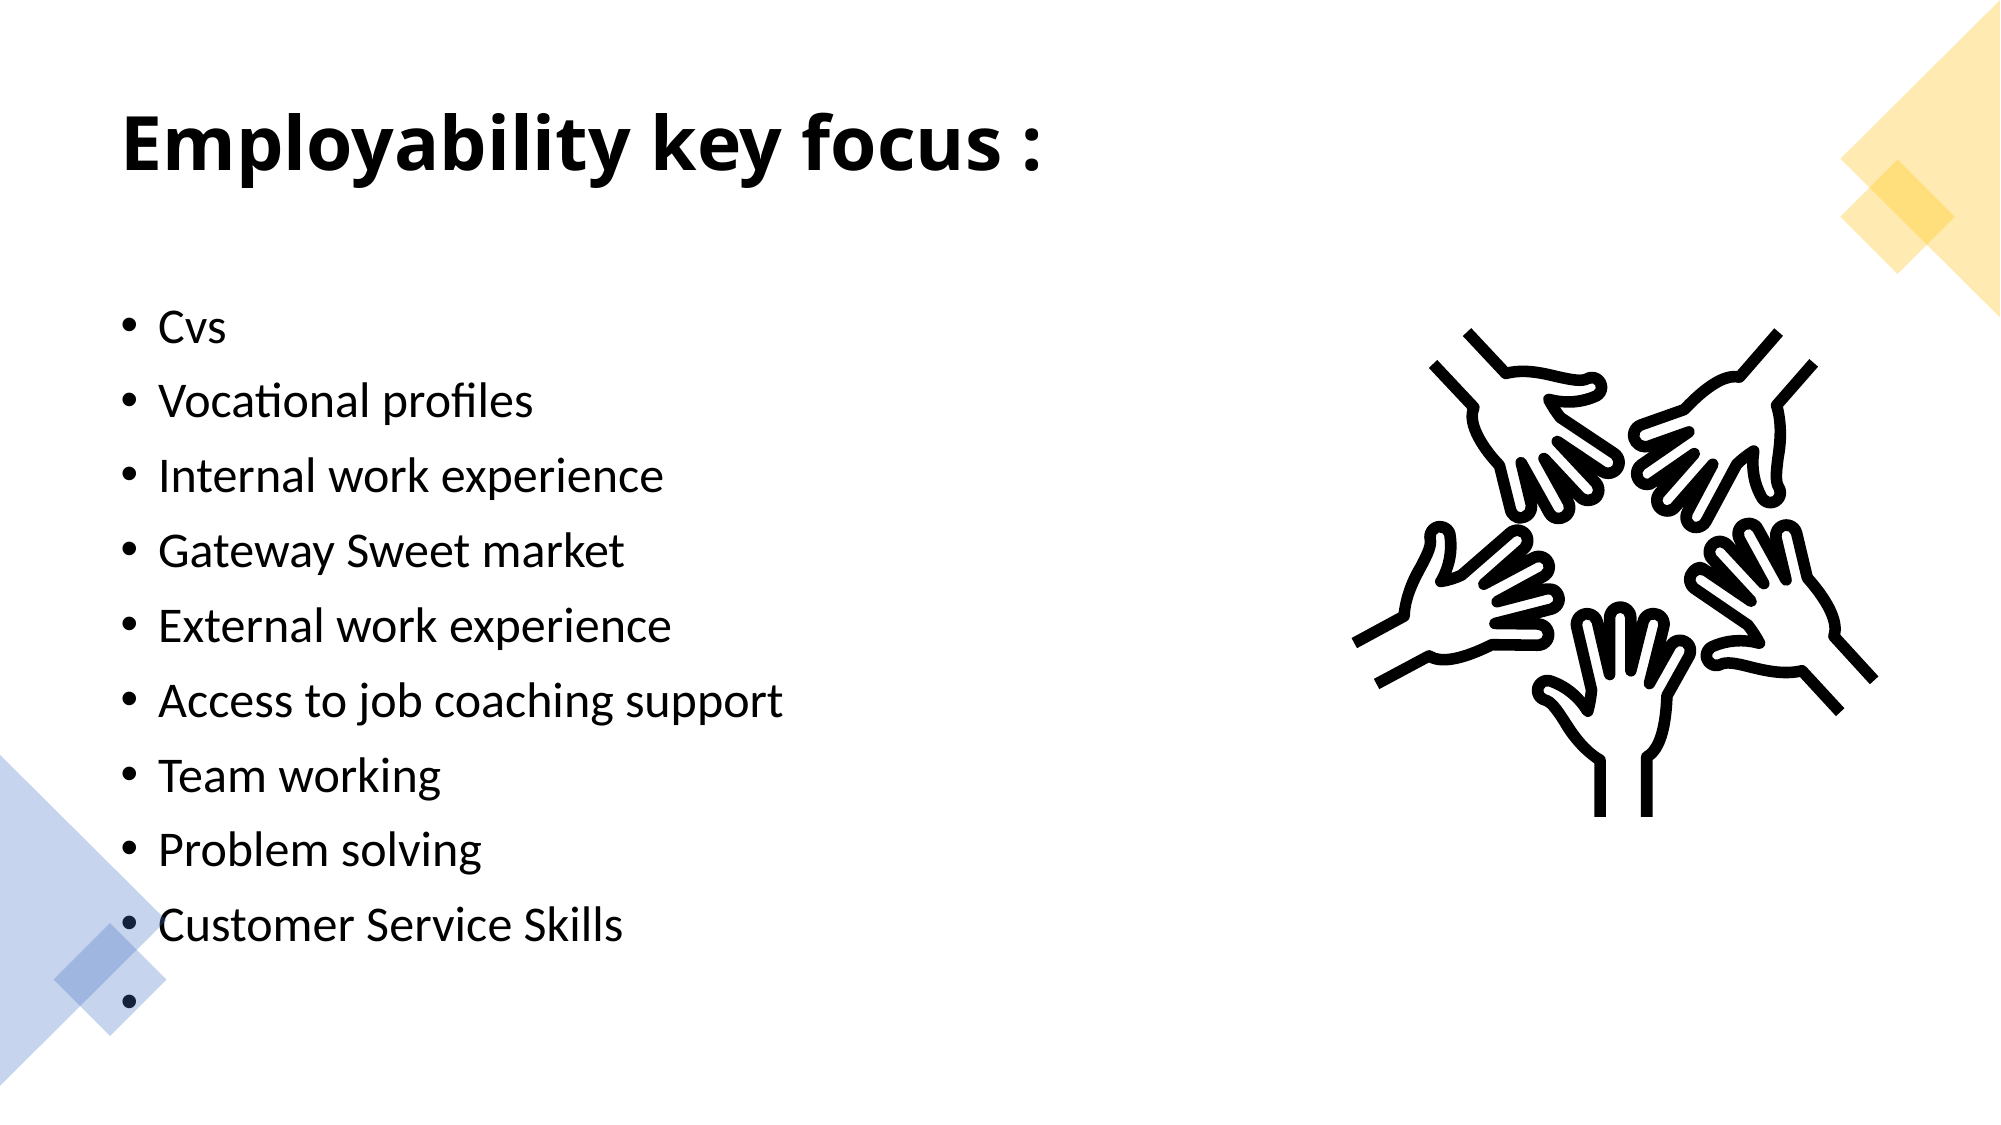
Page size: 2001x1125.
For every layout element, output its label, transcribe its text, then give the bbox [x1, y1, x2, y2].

list Cvs Vocational profiles Internal work experience Gateway Sweet market External work experience Access to job coaching support Team working Problem solving Customer Service Skills [105, 292, 1229, 1014]
text_box [0, 0, 2000, 1125]
title Employability key focus : [105, 52, 1895, 240]
picture [1334, 292, 1895, 853]
